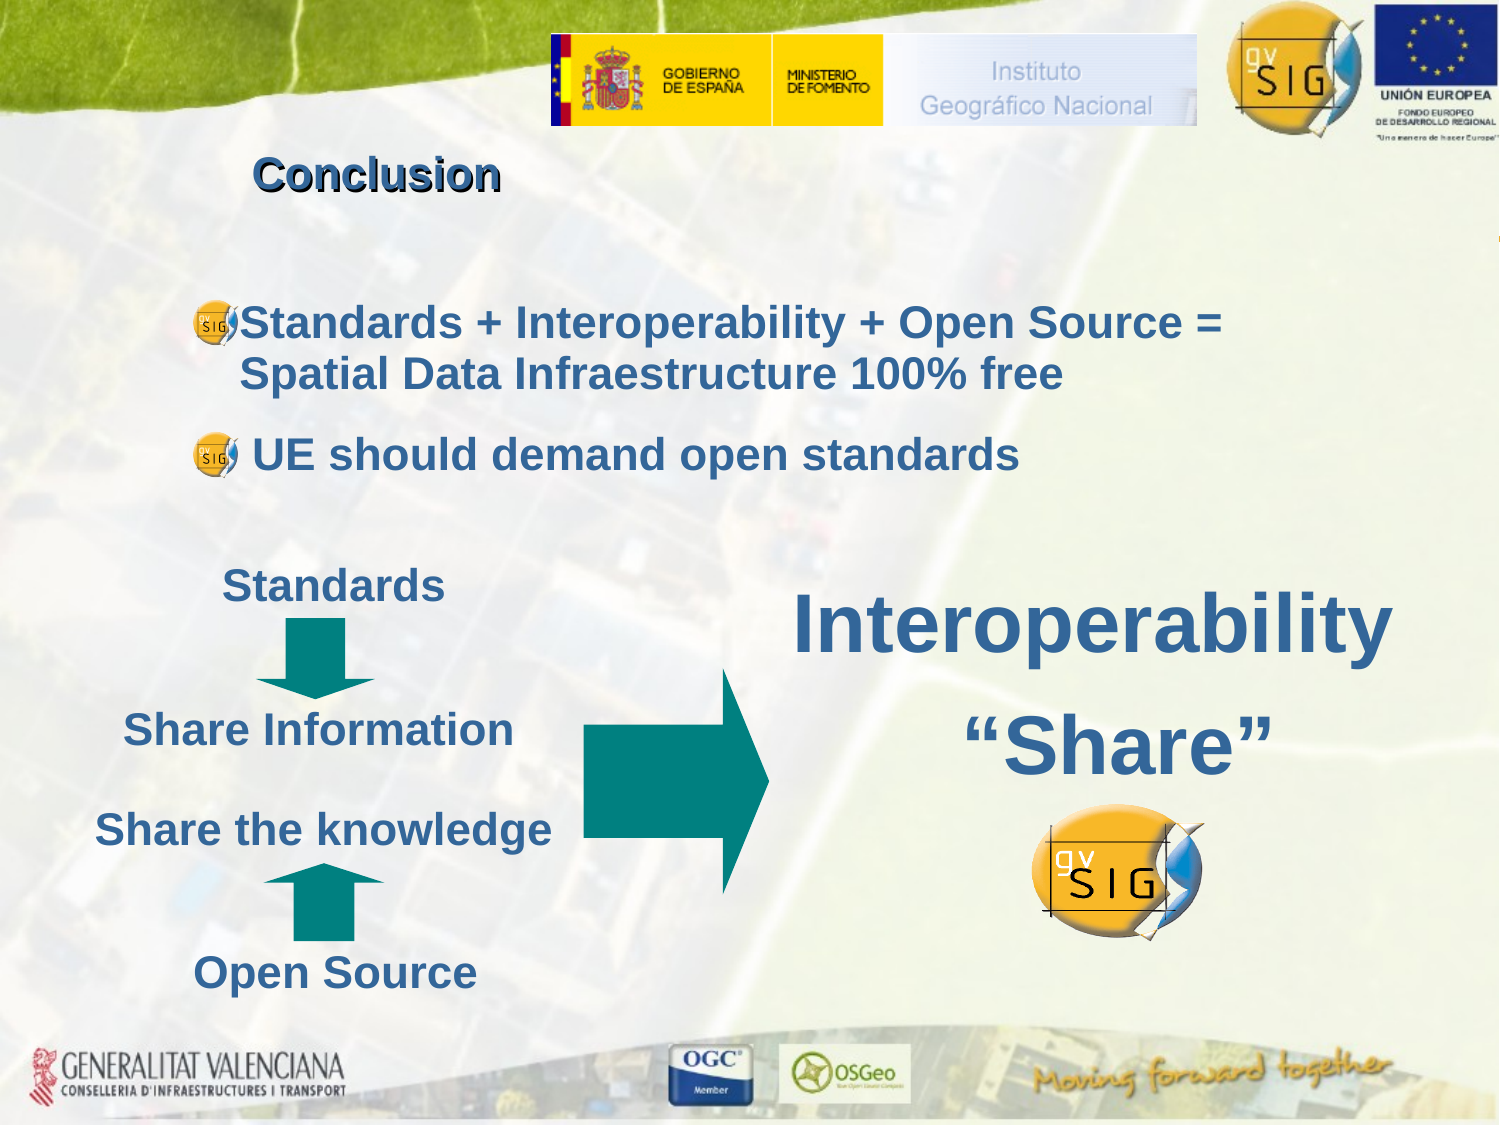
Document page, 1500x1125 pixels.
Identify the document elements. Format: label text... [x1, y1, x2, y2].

text_box Share Information [28, 704, 522, 756]
text_box Standards [127, 559, 398, 611]
text_box Standards + Interoperability + Open Source = Spatial Data Infraestructure 100% free UE should demand open standards [97, 228, 1362, 508]
text_box [263, 863, 385, 942]
text_box Share the knowledge [0, 804, 648, 856]
text_box Conclusion [236, 142, 1500, 210]
text_box [255, 618, 375, 700]
text_box [398, 559, 411, 615]
text_box Standards [411, 559, 554, 611]
text_box [583, 724, 765, 895]
text_box Interoperability “Share” [698, 577, 1446, 793]
picture [0, 0, 1499, 1125]
text_box Open Source [98, 947, 633, 1000]
